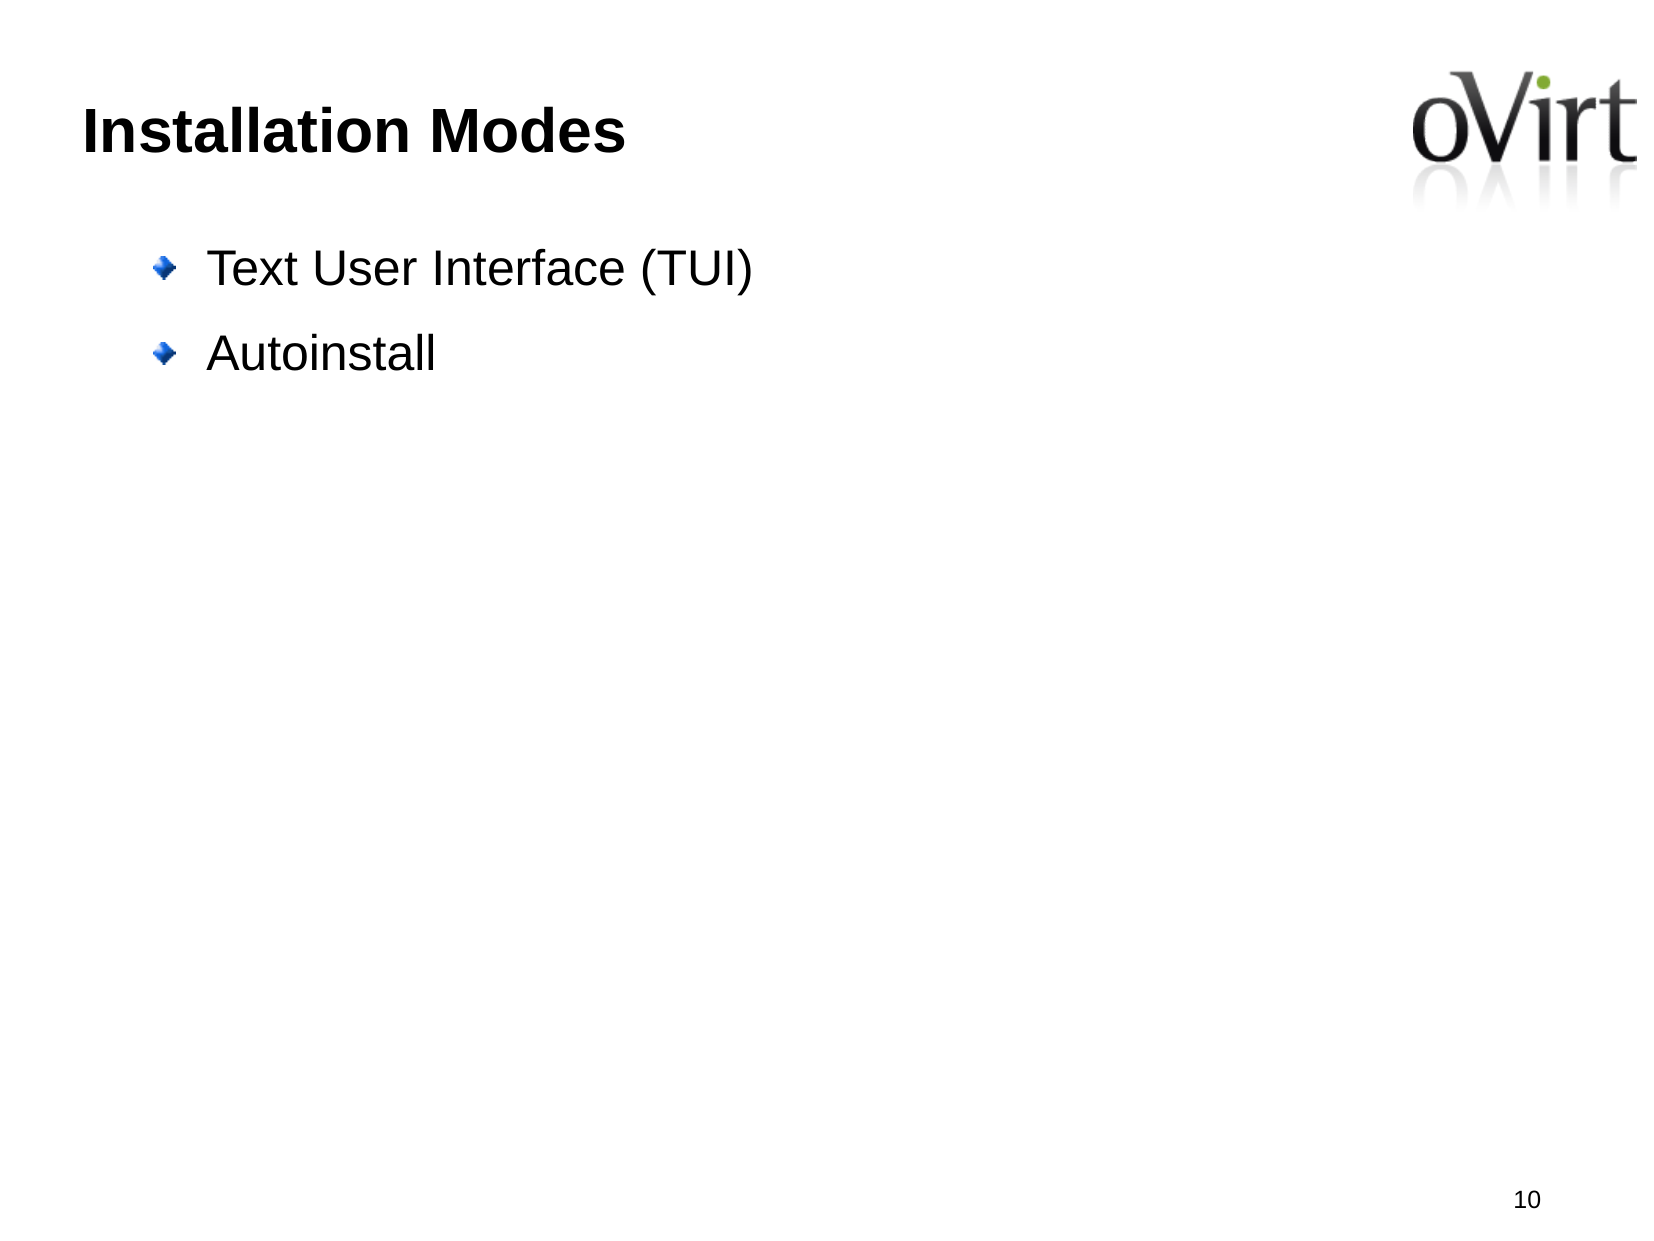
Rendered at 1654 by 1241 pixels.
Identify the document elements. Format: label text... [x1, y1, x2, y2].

title Installation Modes [82, 37, 1303, 226]
list Text User Interface (TUI) Autoinstall [135, 154, 1606, 949]
picture [1413, 63, 1637, 212]
